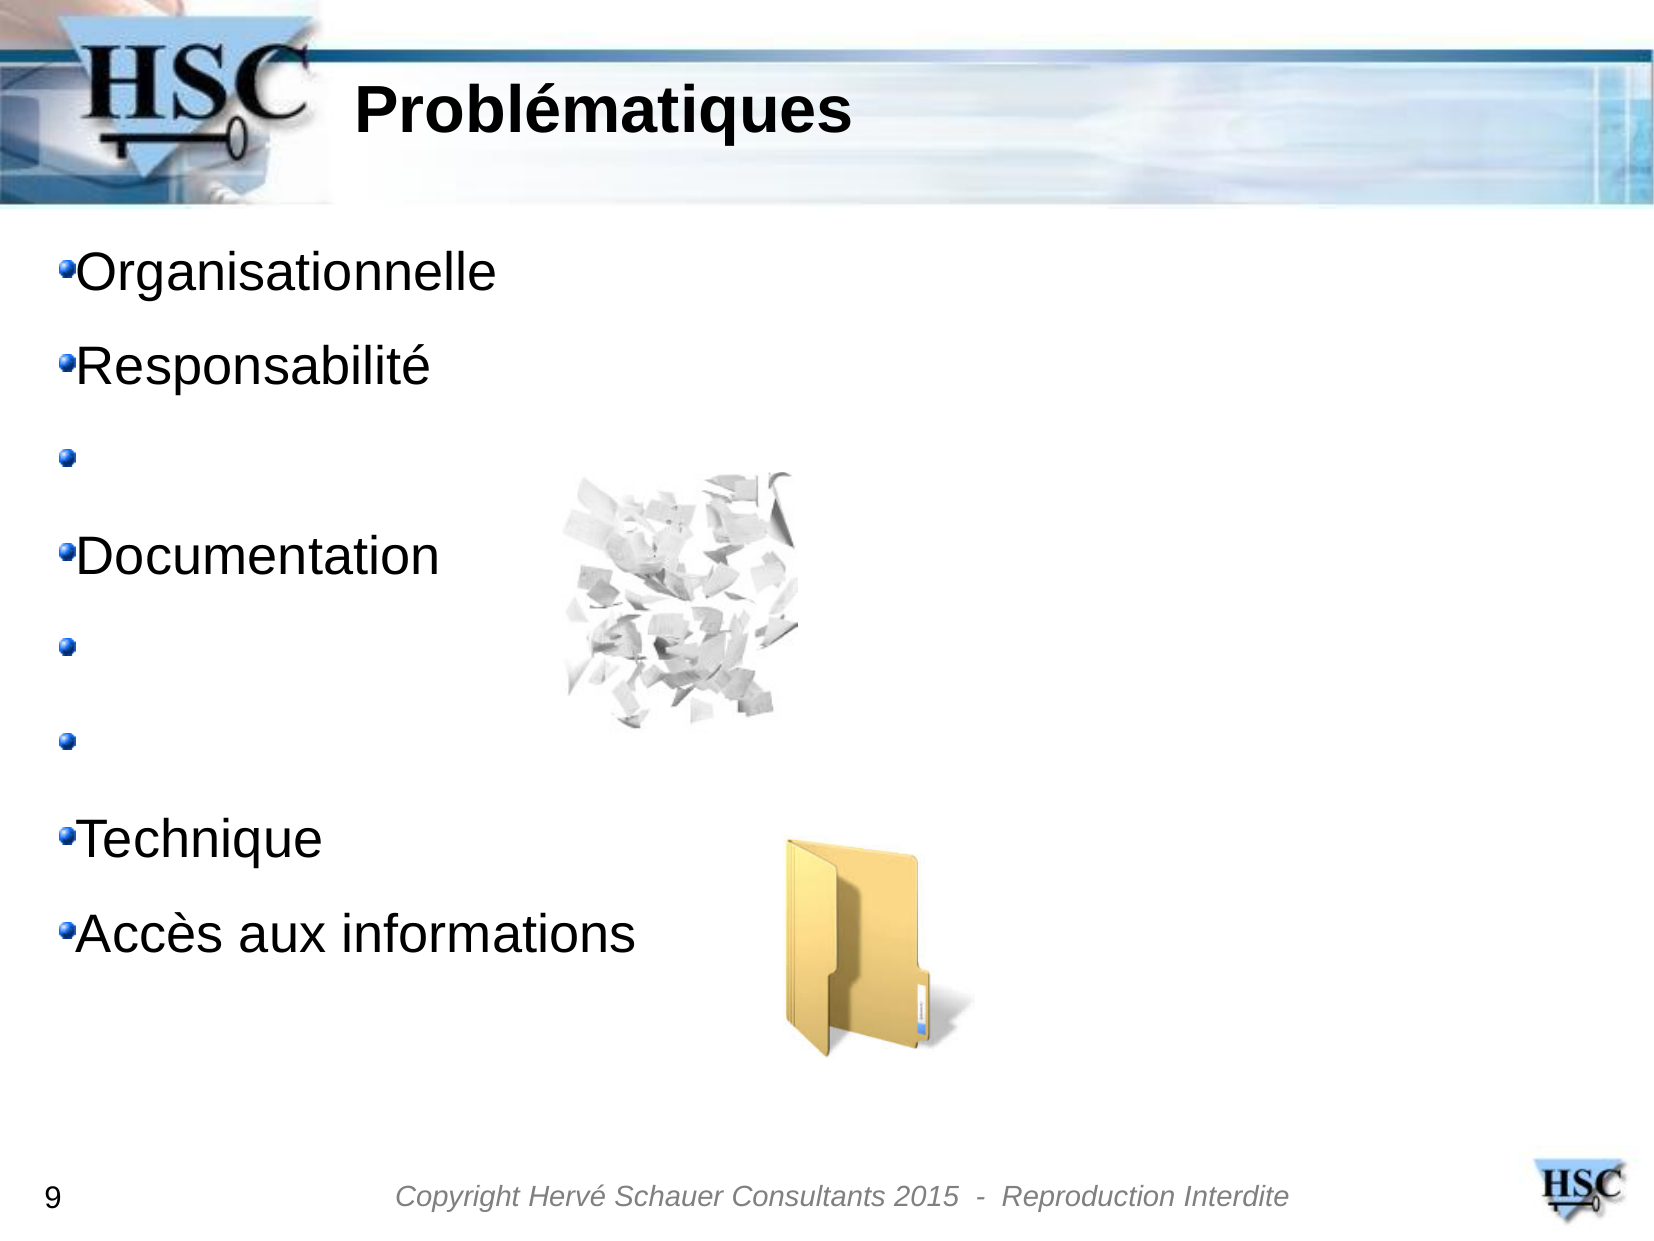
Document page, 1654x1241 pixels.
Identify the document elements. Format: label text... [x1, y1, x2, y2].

list Organisationnelle Responsabilité Documentation Technique Accès aux informations [59, 236, 1625, 1152]
picture [747, 826, 975, 1063]
picture [561, 472, 798, 733]
title Problématiques [354, 2, 1654, 210]
